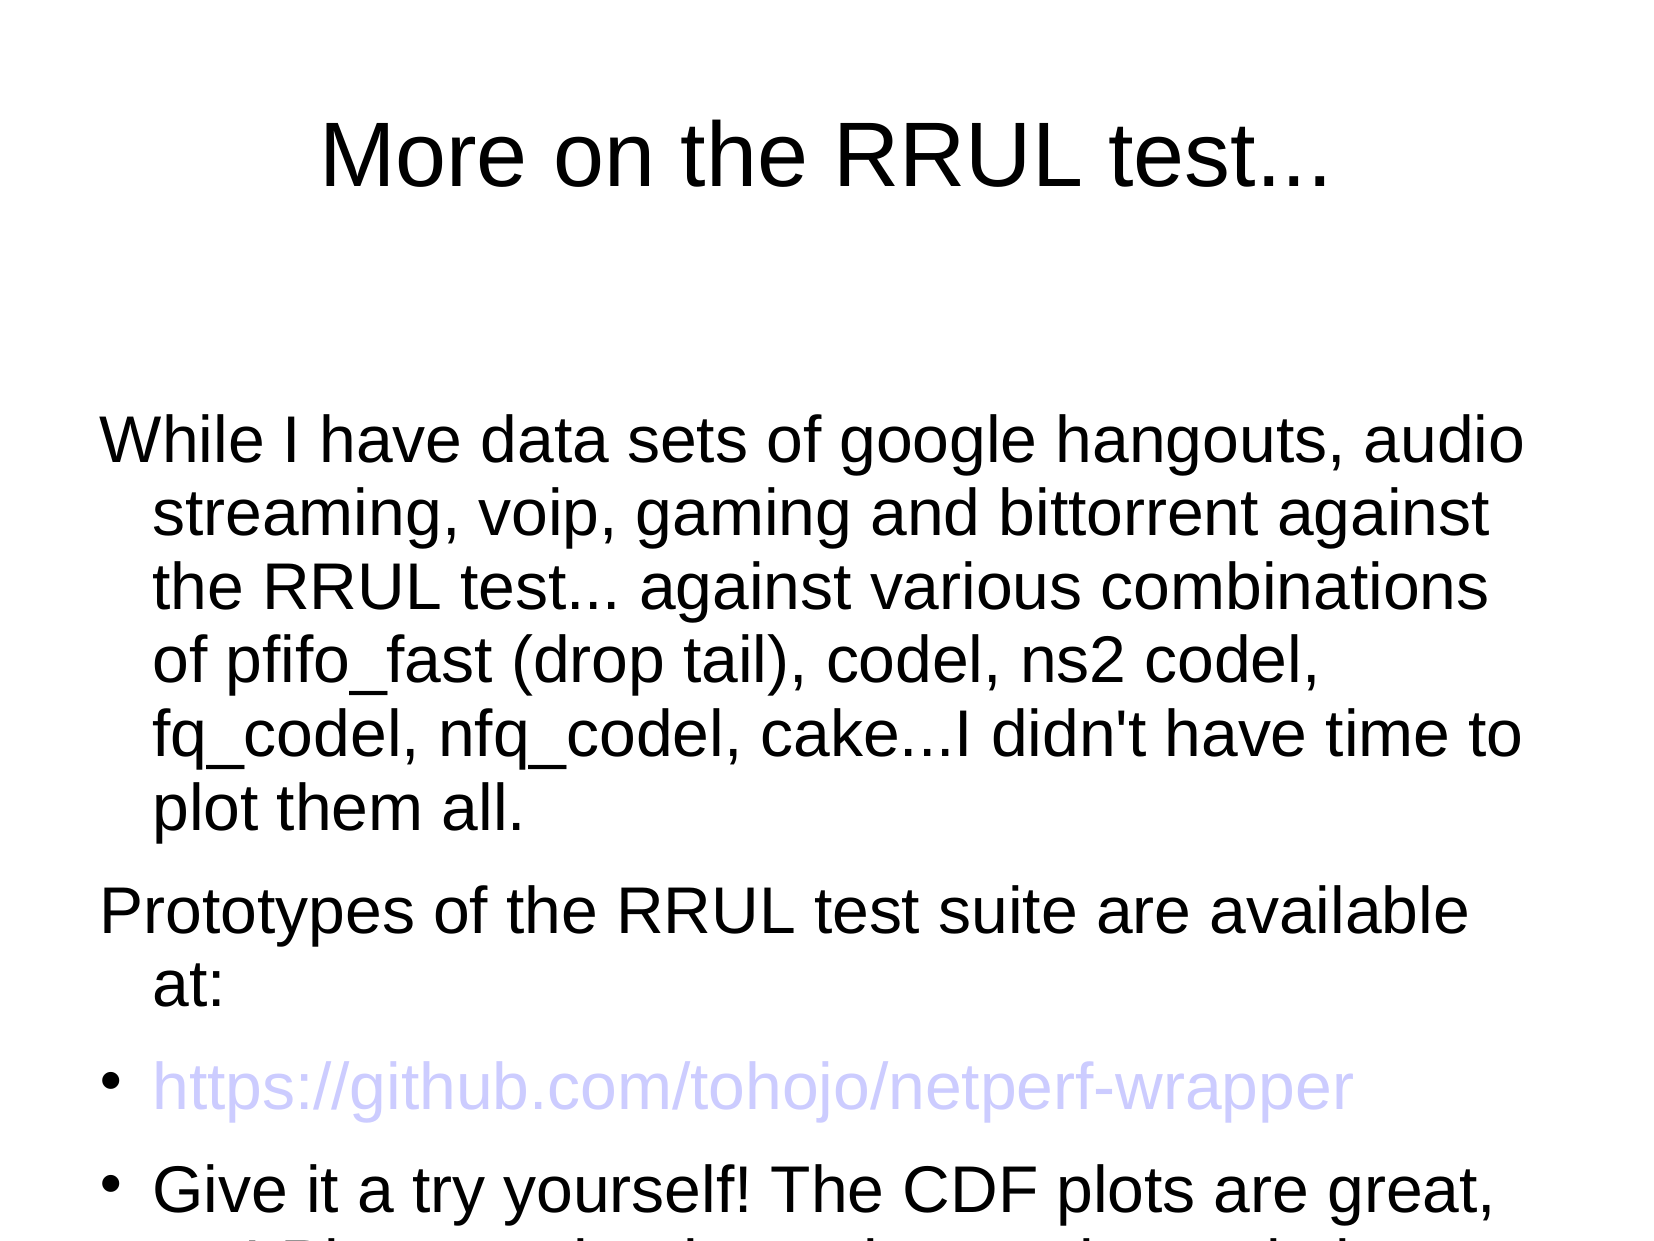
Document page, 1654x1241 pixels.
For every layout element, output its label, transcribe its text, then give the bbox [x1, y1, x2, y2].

title More on the RRUL test... [82, 49, 1571, 257]
list While I have data sets of google hangouts, audio streaming, voip, gaming and bittorrent against the RRUL test... against various combinations of pfifo_fast (drop tail), codel, ns2 codel, fq_codel, nfq_codel, cake...I didn't have time to plot them all. Prototypes of the RRUL test suite are available at: https://github.com/tohojo/netperf-wrapper Give it a try yourself! The CDF plots are great, too! Please upload your interesting rrul plots to the RRUL Rogues Gallery Paper: http://akira.ruc.dk/~tohojo/bufferbloat/bufferbloat-final.pdf Major server/test expansion is in the works Huge thanks to Toke Høiland-Jørgensen <toke@toke.dk> for turning 1/3 of the RRUL specification into code in 2 months flat. [82, 290, 1538, 1241]
